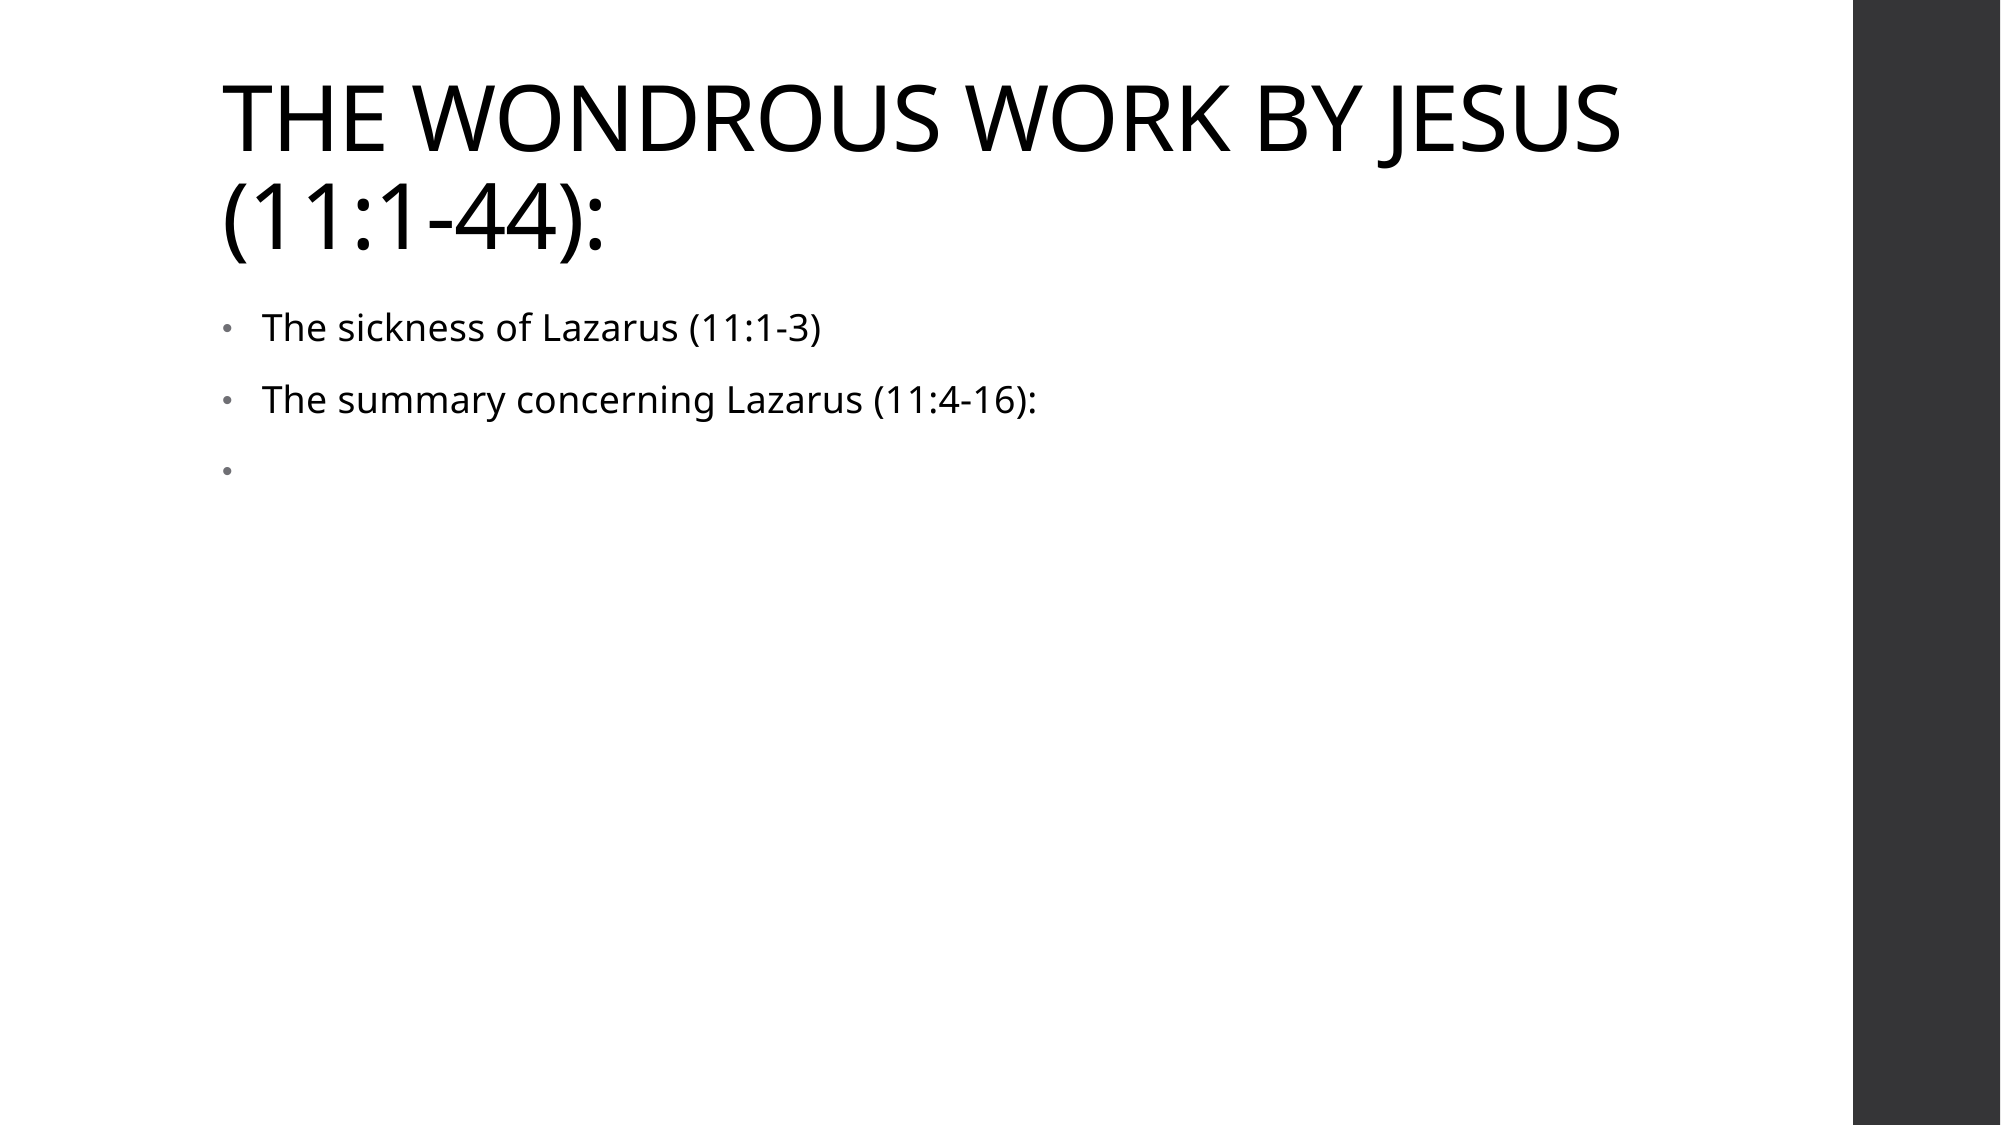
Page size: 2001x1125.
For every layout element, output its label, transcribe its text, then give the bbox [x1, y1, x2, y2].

title THE WONDROUS WORK BY JESUS (11:1-44): [206, 60, 1797, 278]
list The sickness of Lazarus (11:1-3) The summary concerning Lazarus (11:4-16): [206, 299, 1617, 1014]
